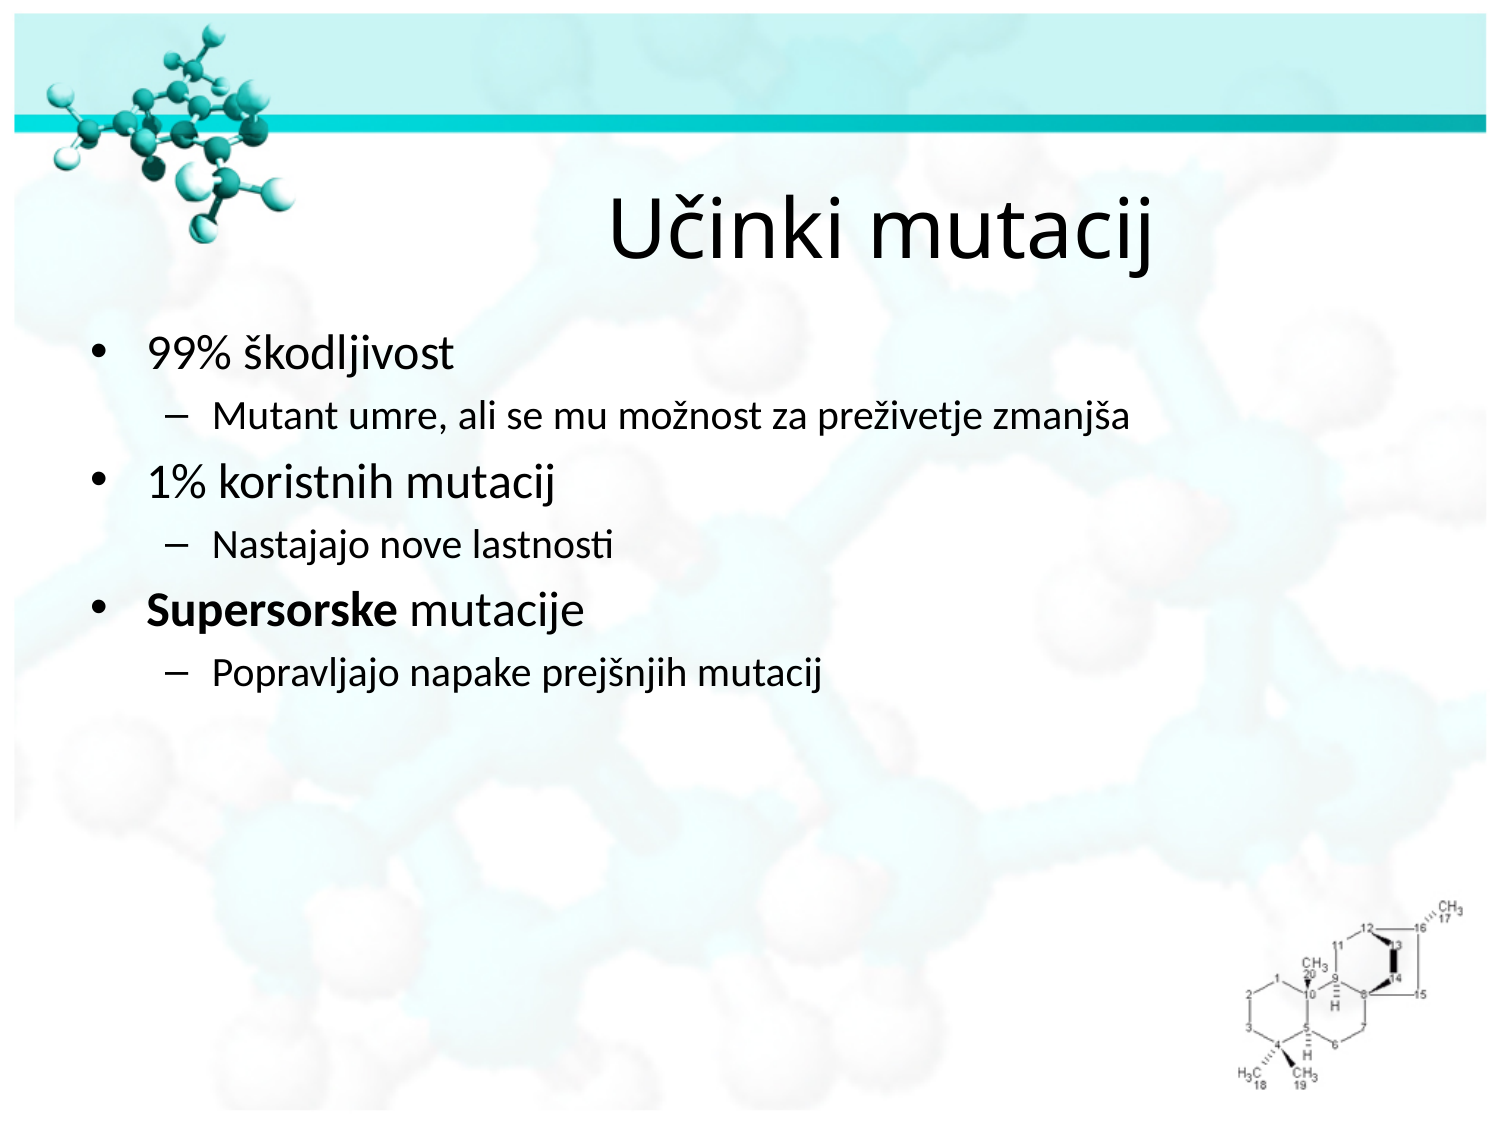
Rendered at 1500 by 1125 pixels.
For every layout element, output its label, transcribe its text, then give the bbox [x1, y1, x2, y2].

title Učinki mutacij [337, 149, 1425, 300]
picture [0, 0, 1500, 1125]
list 99% škodljivost Mutant umre, ali se mu možnost za preživetje zmanjša 1% koristnih mutacij Nastajajo nove lastnosti Supersorske mutacije Popravljajo napake prejšnjih mutacij [75, 312, 1425, 1088]
